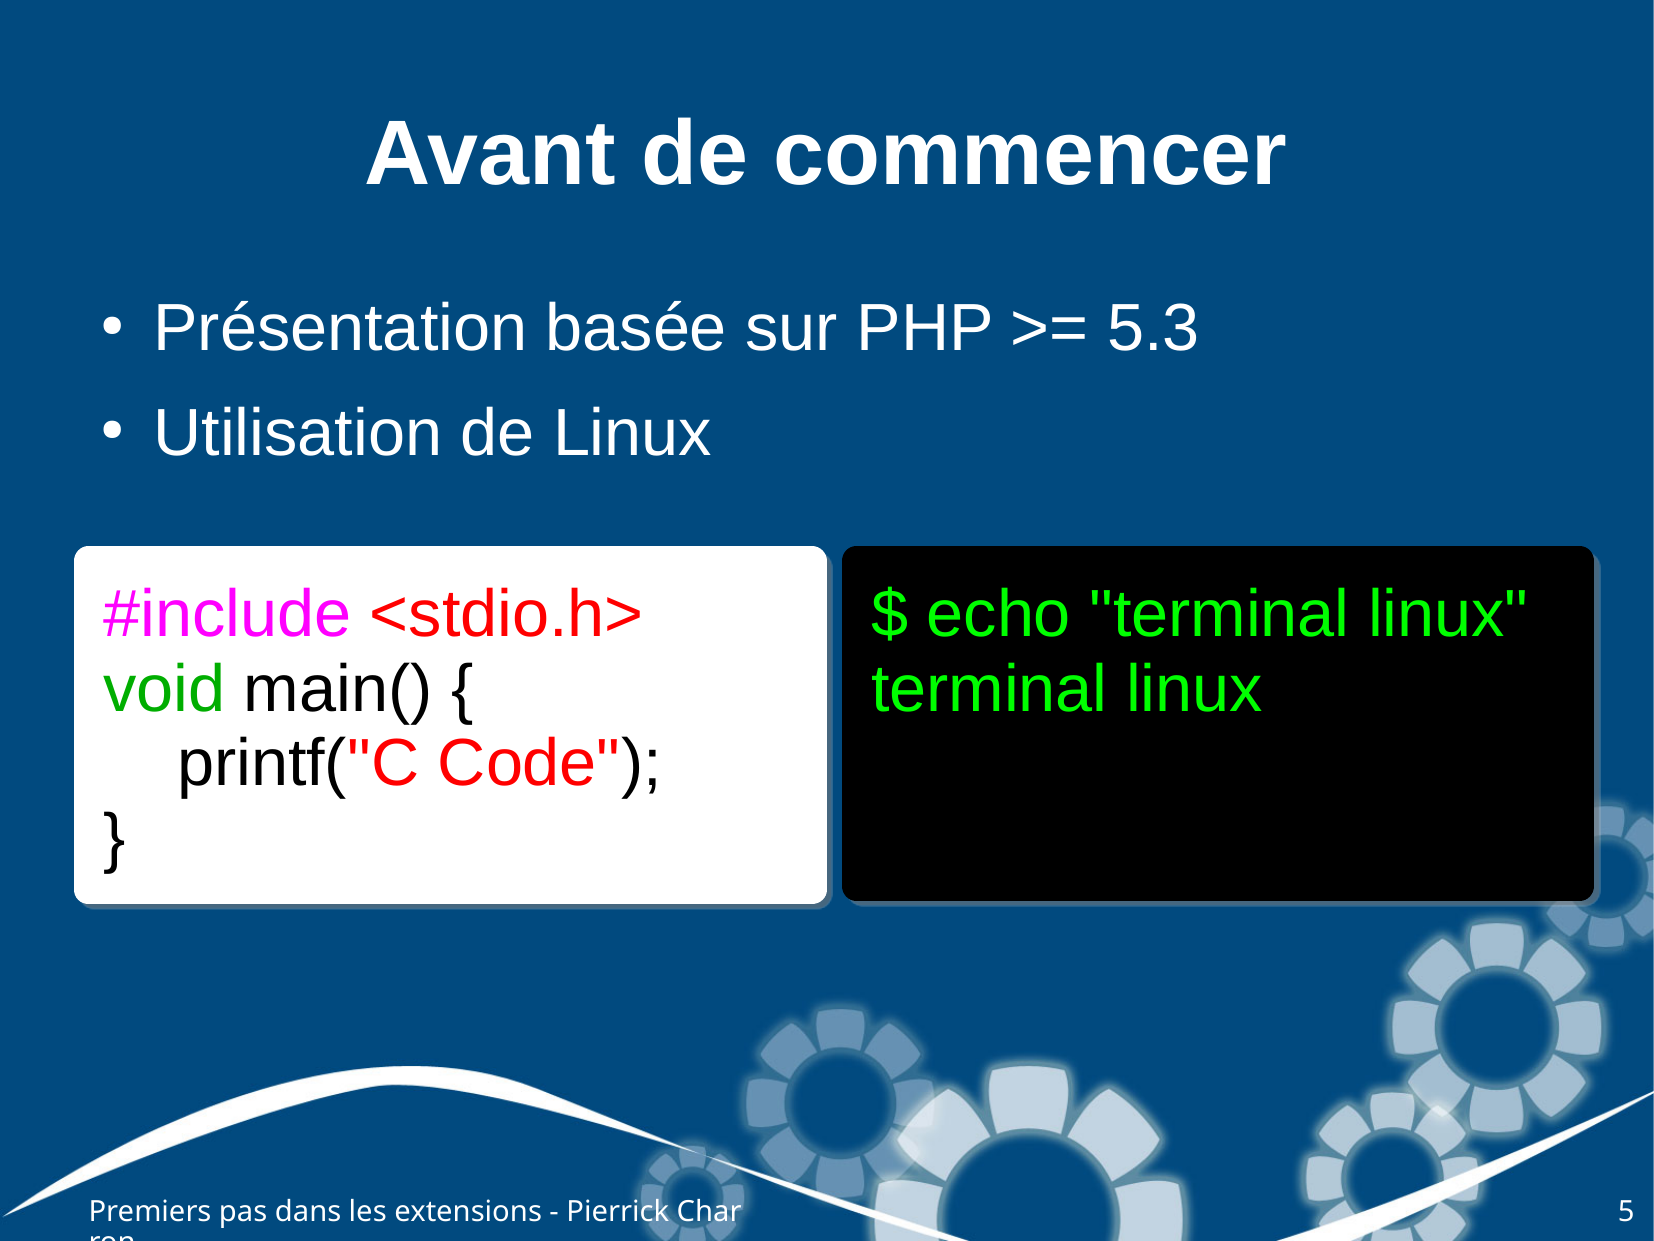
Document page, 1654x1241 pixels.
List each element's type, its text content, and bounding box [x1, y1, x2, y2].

list Présentation basée sur PHP >= 5.3 Utilisation de Linux [82, 290, 1571, 1109]
title Avant de commencer [82, 49, 1571, 257]
list $ echo "terminal linux" terminal linux [856, 561, 1580, 886]
list #include <stdio.h> void main() { printf("C Code"); } [88, 561, 813, 890]
picture [0, 0, 1654, 1241]
